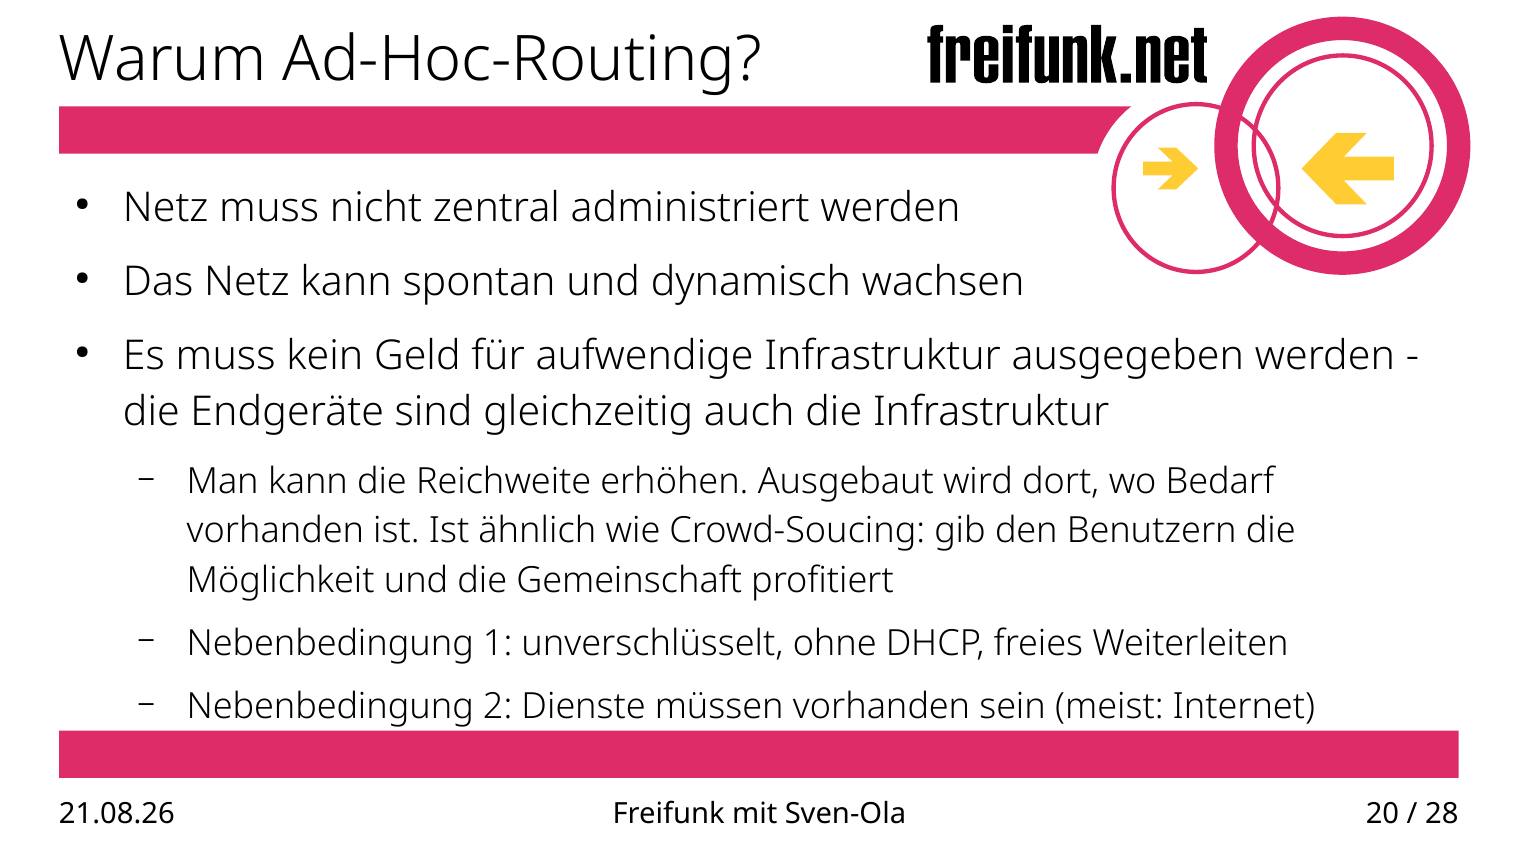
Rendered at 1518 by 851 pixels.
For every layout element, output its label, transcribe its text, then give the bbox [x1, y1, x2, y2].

list Netz muss nicht zentral administriert werden Das Netz kann spontan und dynamisch wachsen Es muss kein Geld für aufwendige Infrastruktur ausgegeben werden - die Endgeräte sind gleichzeitig auch die Infrastruktur Man kann die Reichweite erhöhen. Ausgebaut wird dort, wo Bedarf vorhanden ist. Ist ähnlich wie Crowd-Soucing: gib den Benutzern die Möglichkeit und die Gemeinschaft profitiert Nebenbedingung 1: unverschlüsselt, ohne DHCP, freies Weiterleiten Nebenbedingung 2: Dienste müssen vorhanden sein (meist: Internet) [59, 177, 1459, 733]
title Warum Ad-Hoc-Routing? [59, 20, 910, 92]
